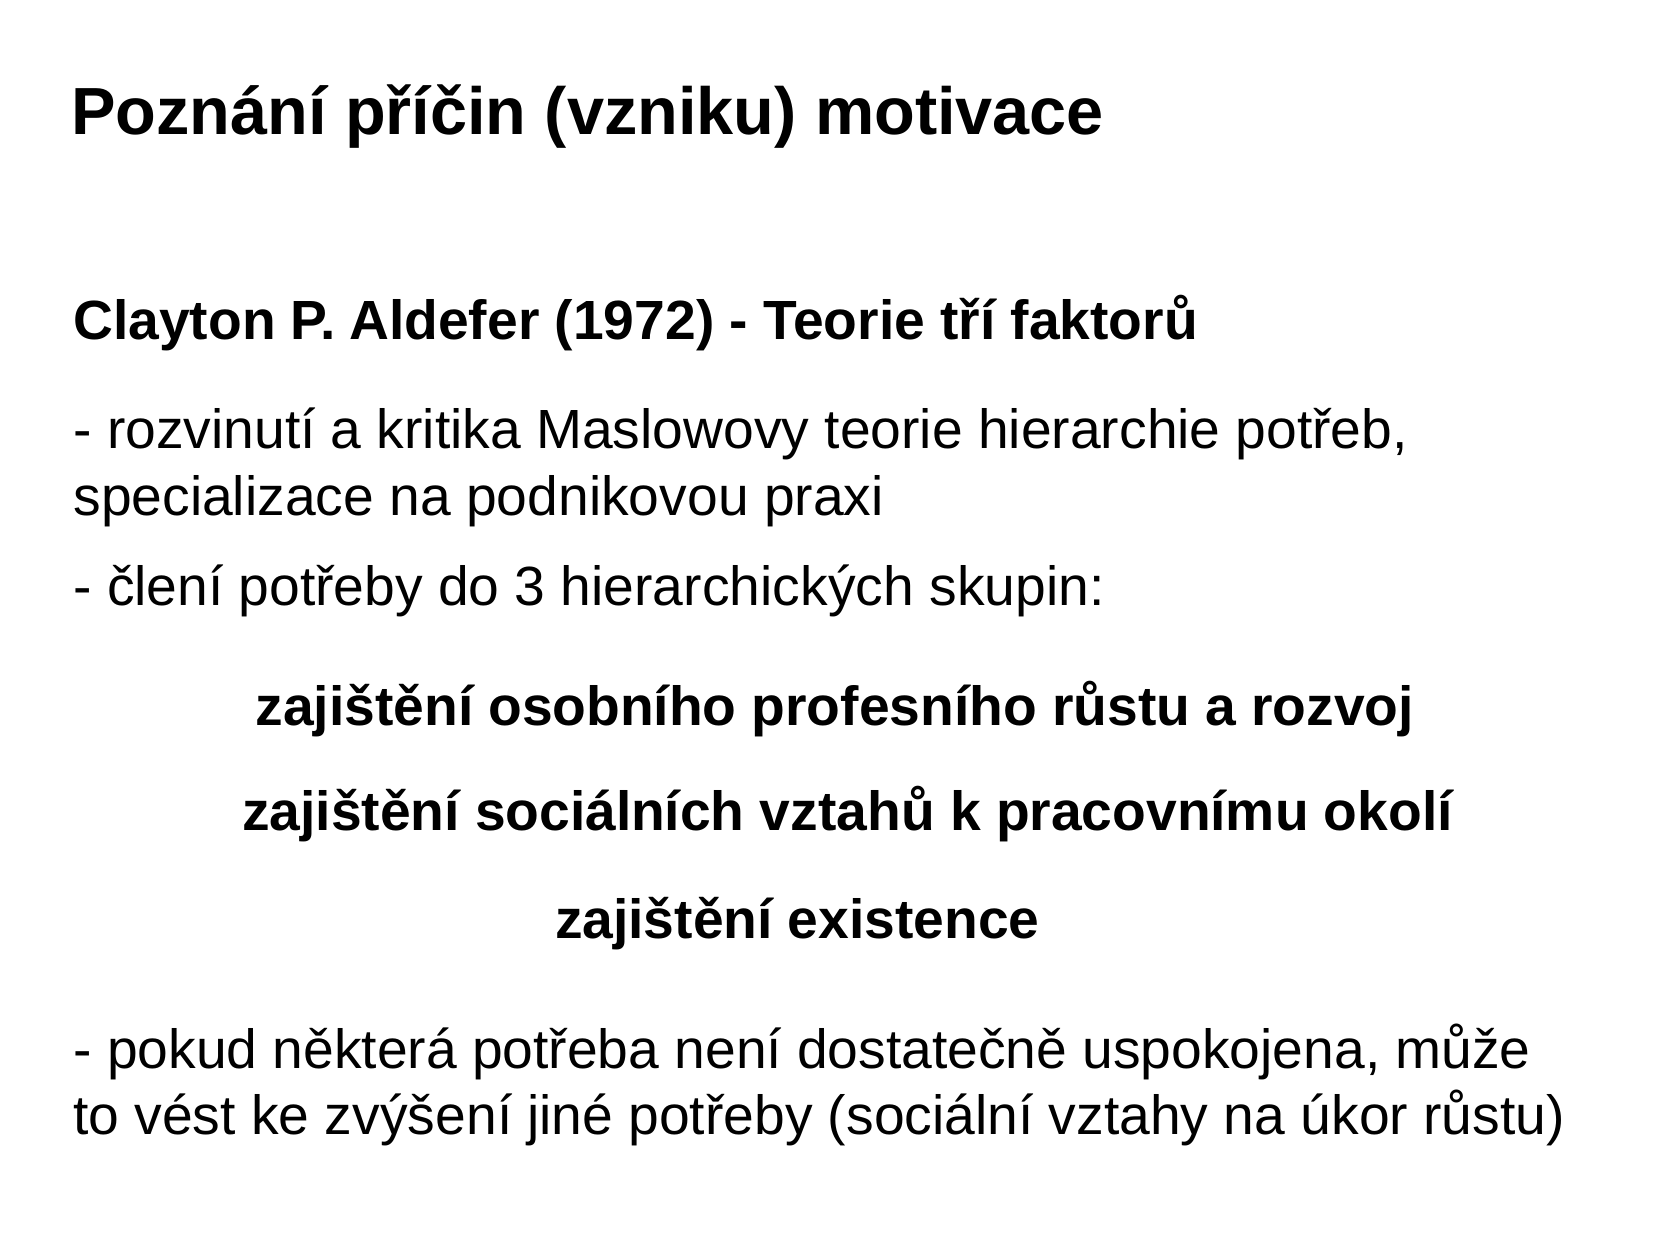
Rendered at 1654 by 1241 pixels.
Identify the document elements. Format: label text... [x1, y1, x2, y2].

text_box - rozvinutí a kritika Maslowovy teorie hierarchie potřeb, specializace na podnikovou praxi [58, 385, 1599, 534]
text_box Clayton P. Aldefer (1972) - Teorie tří faktorů [58, 276, 1230, 359]
text_box zajištění sociálních vztahů k pracovnímu okolí [227, 767, 1470, 849]
text_box - člení potřeby do 3 hierarchických skupin: [58, 542, 1599, 624]
text_box Poznání příčin (vzniku) motivace [56, 60, 1569, 156]
text_box zajištění osobního profesního růstu a rozvoj [240, 662, 1431, 745]
text_box zajištění existence [540, 875, 1056, 958]
text_box - pokud některá potřeba není dostatečně uspokojena, může to vést ke zvýšení jiné potřeby (sociální vztahy na úkor růstu) [58, 1005, 1599, 1154]
